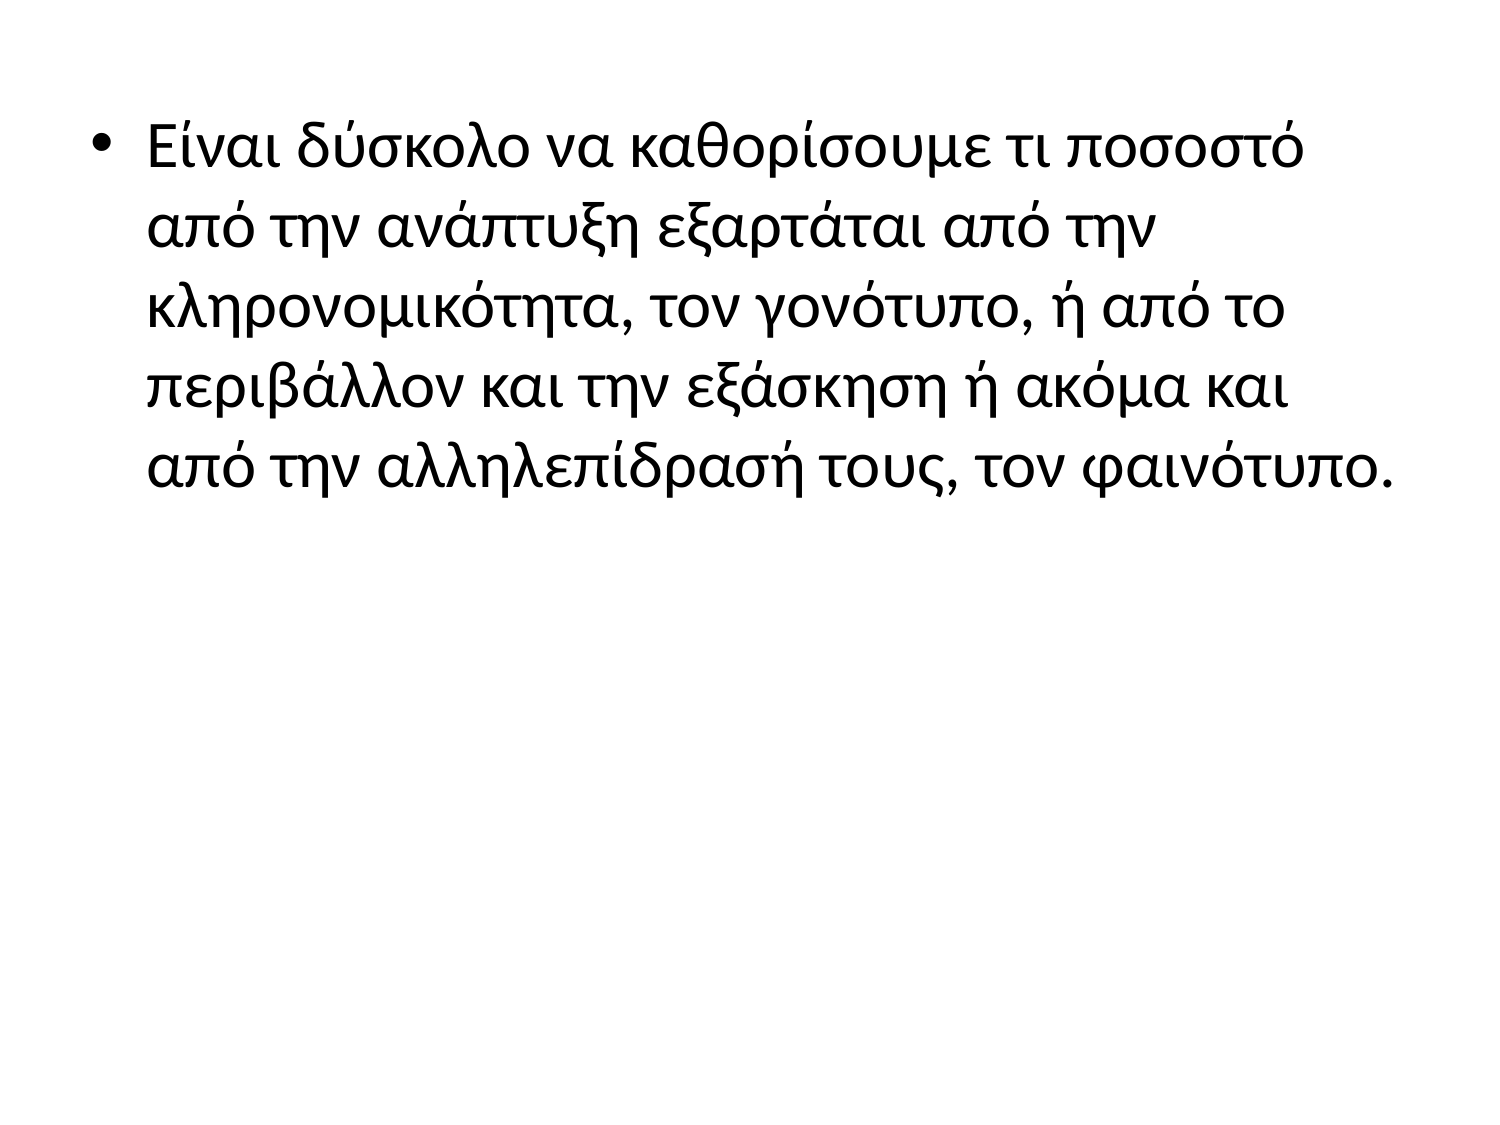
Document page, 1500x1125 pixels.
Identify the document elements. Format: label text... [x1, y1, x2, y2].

list Είναι δύσκολο να καθορίσουμε τι ποσοστό από την ανάπτυξη εξαρτάται από την κληρονομικότητα, τον γονότυπο, ή από το περιβάλλον και την εξάσκηση ή ακόμα και από την αλληλεπίδρασή τους, τον φαινότυπο. [75, 93, 1425, 1005]
